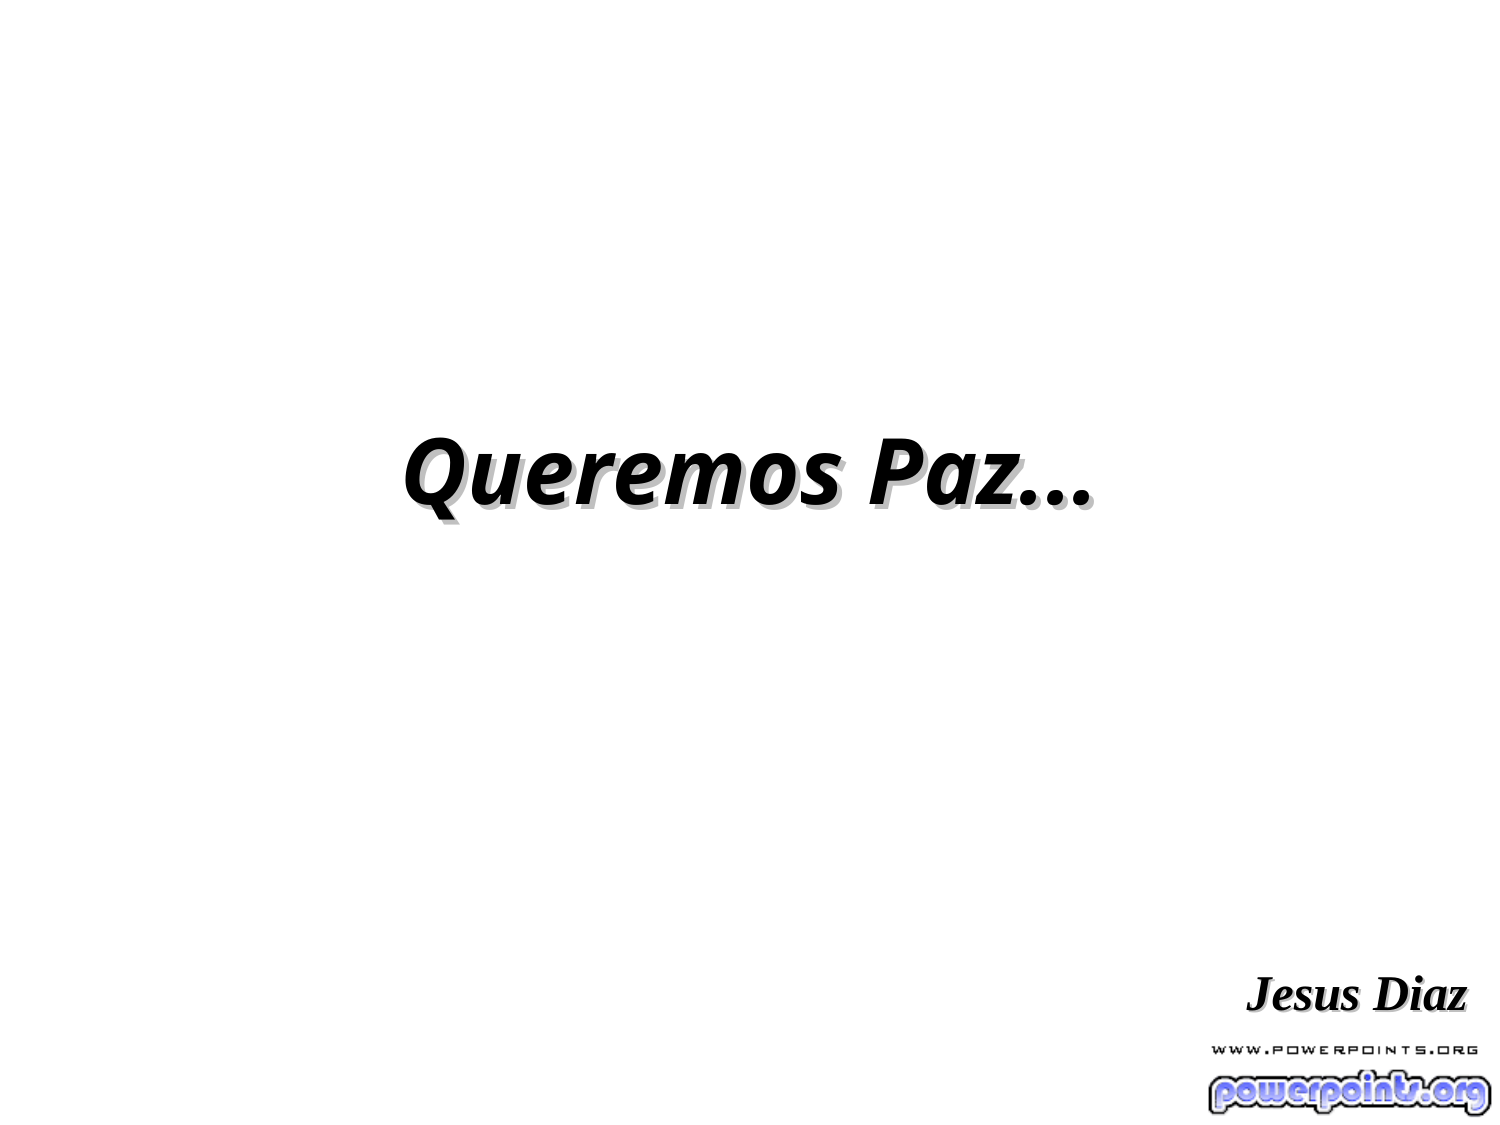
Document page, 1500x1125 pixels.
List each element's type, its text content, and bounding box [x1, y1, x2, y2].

text_box Jesus Diaz [1032, 952, 1483, 1028]
title Queremos Paz... [112, 374, 1388, 563]
picture [1198, 1034, 1500, 1125]
